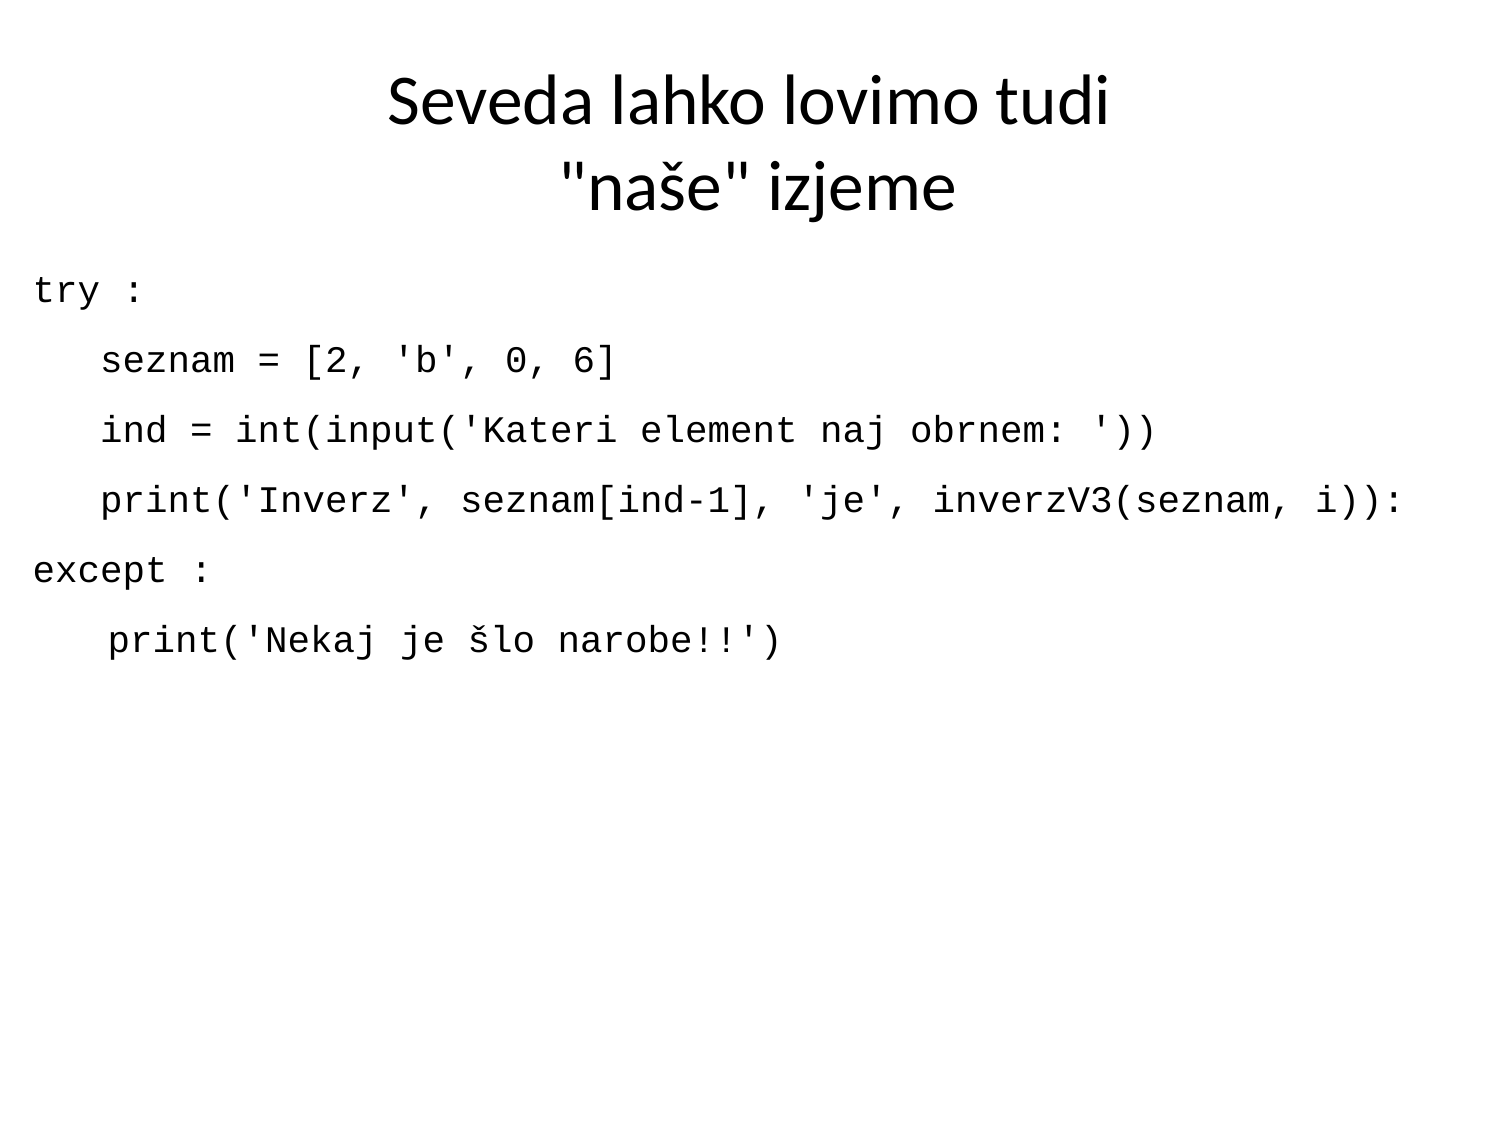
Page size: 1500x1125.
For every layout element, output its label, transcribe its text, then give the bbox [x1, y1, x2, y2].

title Seveda lahko lovimo tudi "naše" izjeme [75, 45, 1425, 233]
list try : seznam = [2, 'b', 0, 6] ind = int(input('Kateri element naj obrnem: ')) print('Inverz', seznam[ind-1], 'je', inverzV3(seznam, i)): except : print('Nekaj je šlo narobe!!') [17, 262, 1425, 1005]
